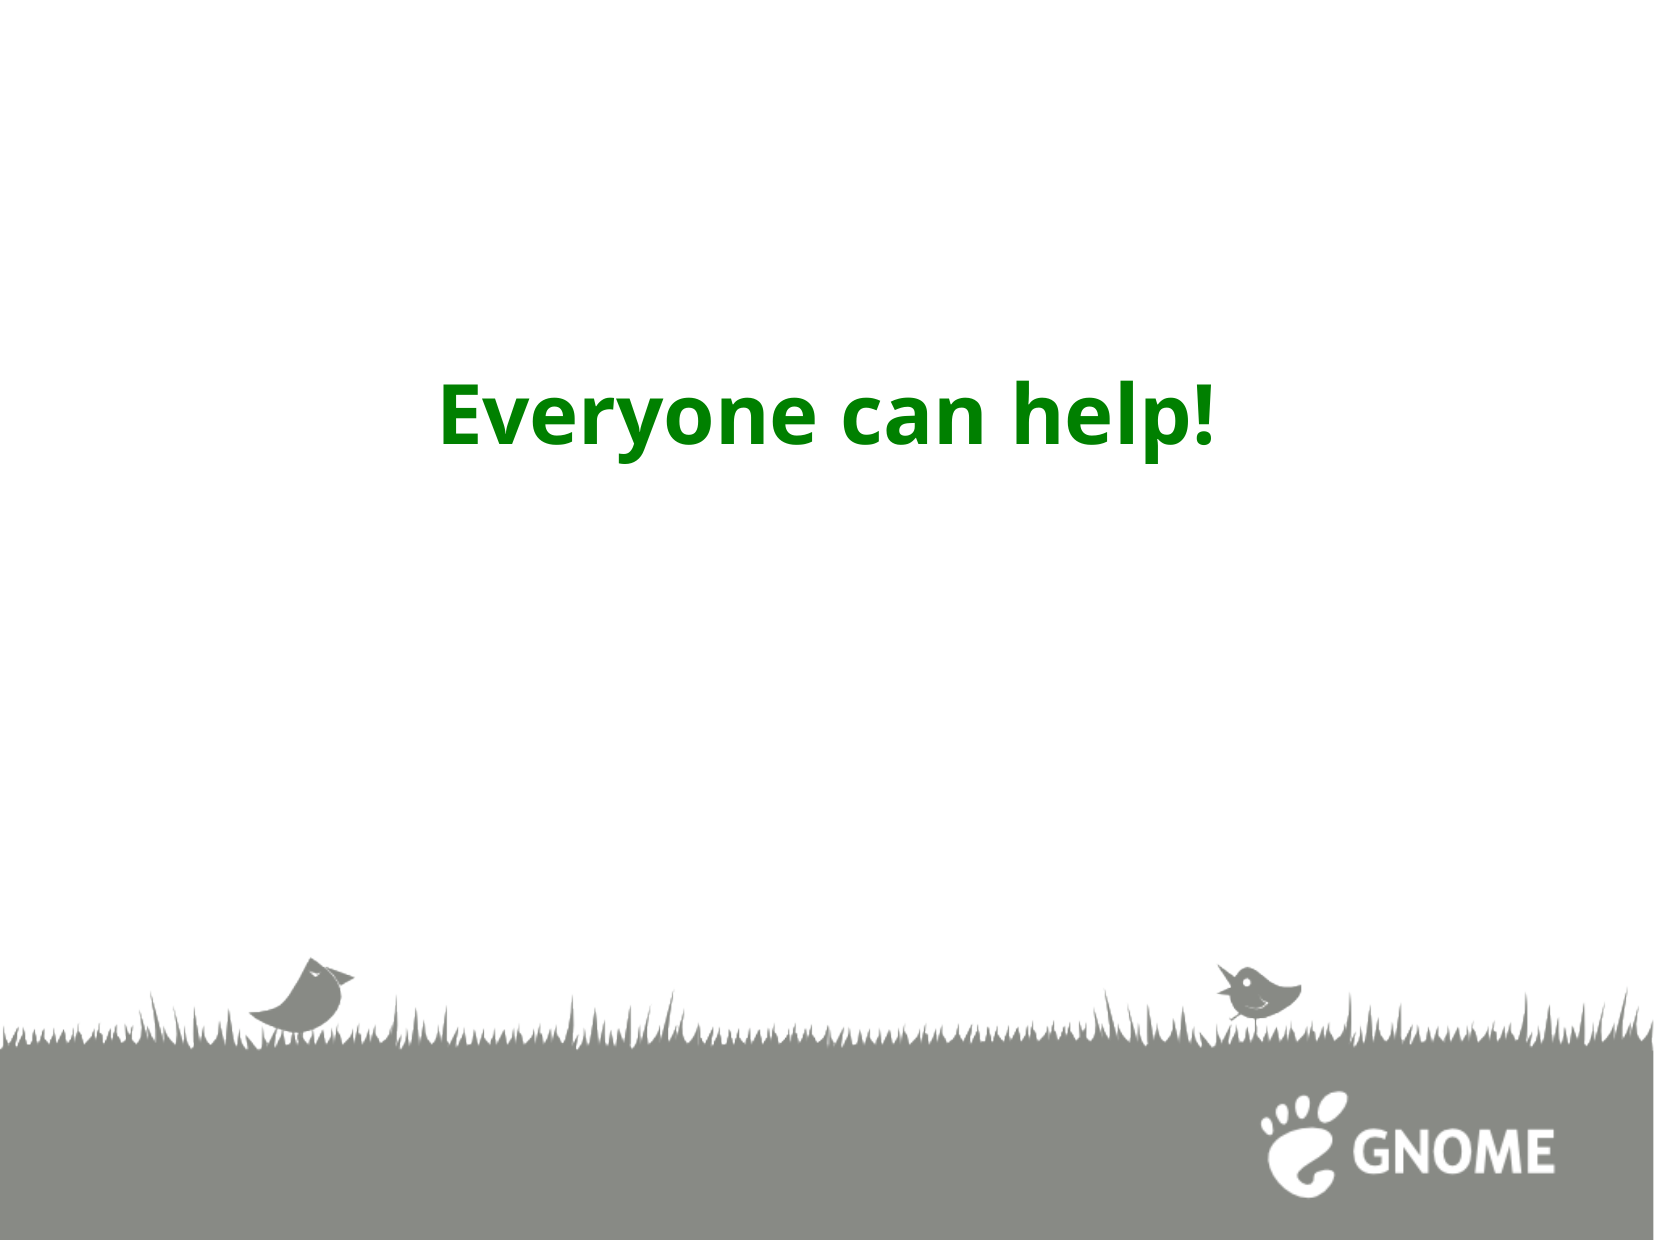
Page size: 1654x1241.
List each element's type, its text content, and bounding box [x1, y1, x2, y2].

text_box Everyone can help! [0, 348, 1653, 476]
picture [0, 0, 1654, 1241]
